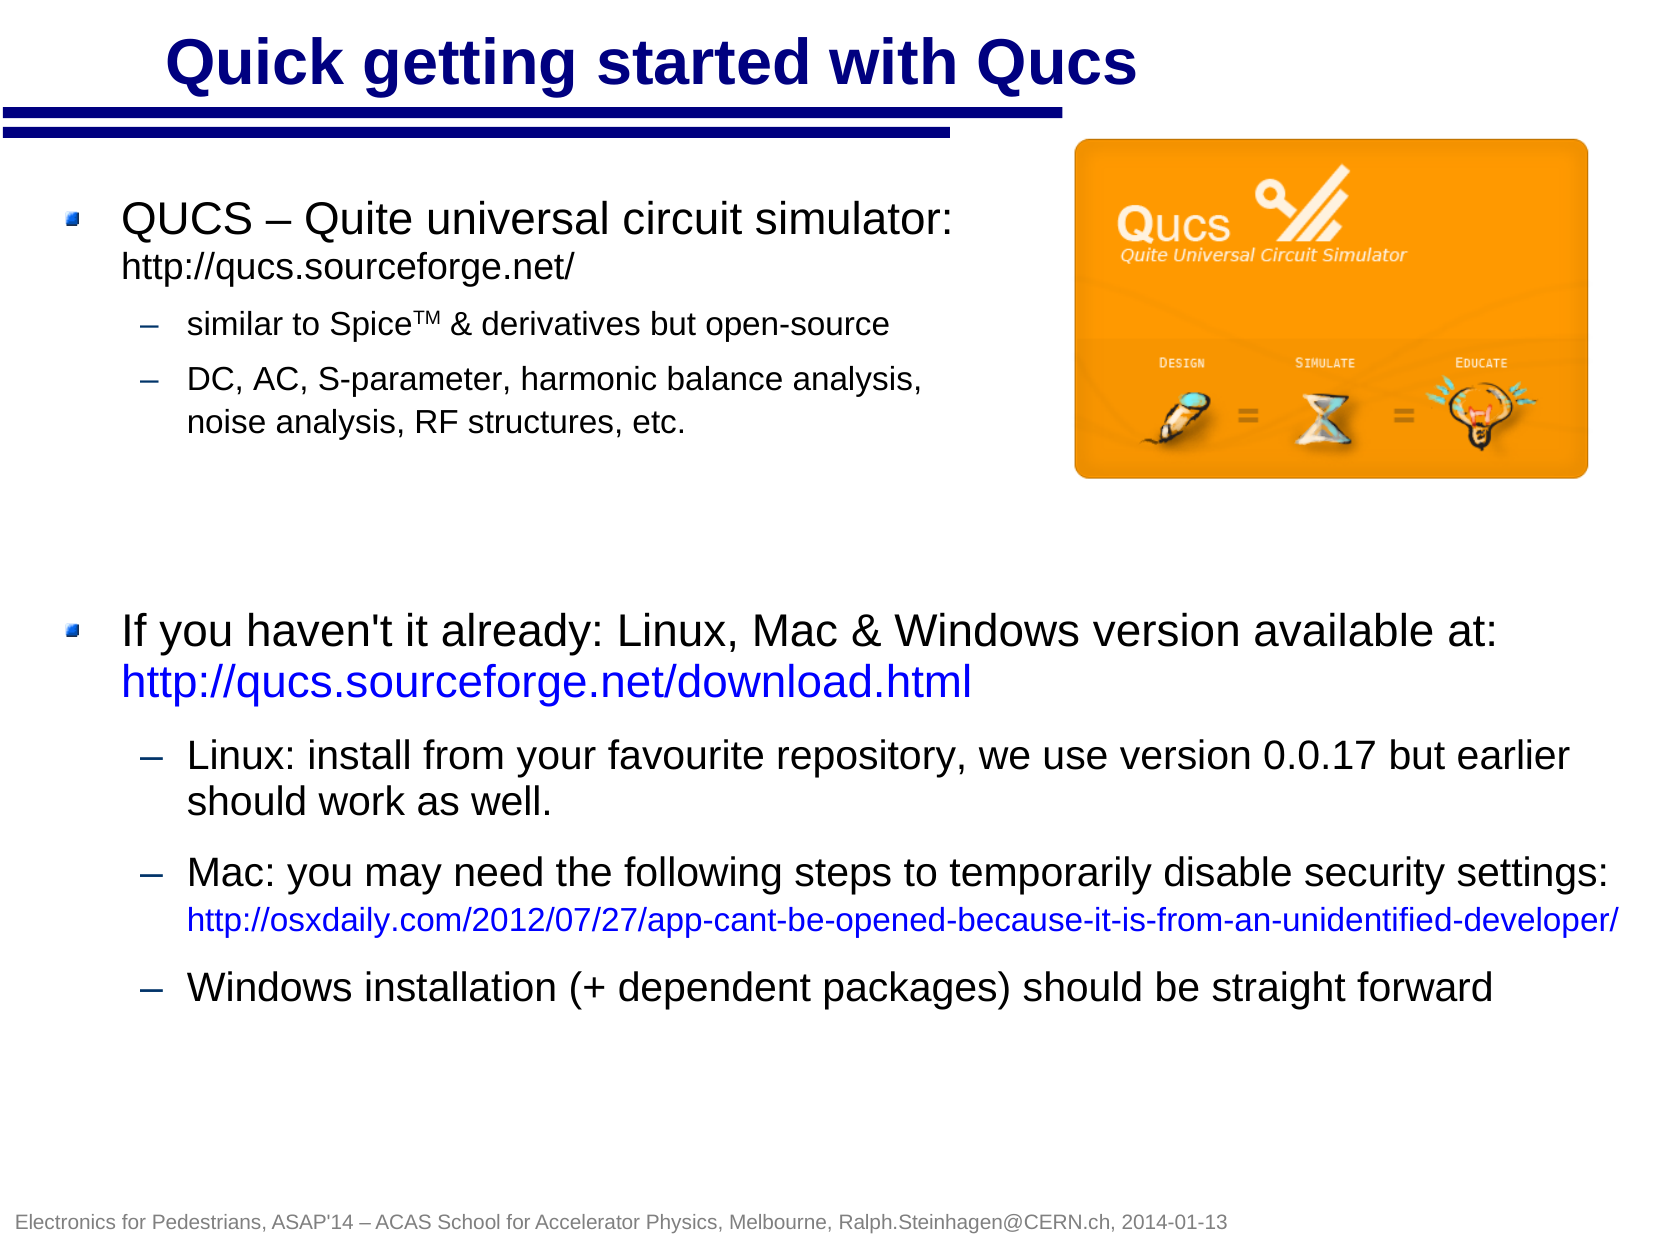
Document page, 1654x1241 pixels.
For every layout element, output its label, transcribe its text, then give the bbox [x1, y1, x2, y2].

title Quick getting started with Qucs [165, 0, 1323, 124]
picture [1061, 129, 1607, 495]
list QUCS – Quite universal circuit simulator: http://qucs.sourceforge.net/ similar to SpiceTM & derivatives but open-source DC, AC, S-parameter, harmonic balance analysis, noise analysis, RF structures, etc. If you haven't it already: Linux, Mac & Windows version available at: http://qucs.sourceforge.net/download.html Linux: install from your favourite repository, we use version 0.0.17 but earlier should work as well. Mac: you may need the following steps to temporarily disable security settings: http://osxdaily.com/2012/07/27/app-cant-be-opened-because-it-is-from-an-unidentified-developer/ Windows installation (+ dependent packages) should be straight forward [65, 192, 1628, 1205]
